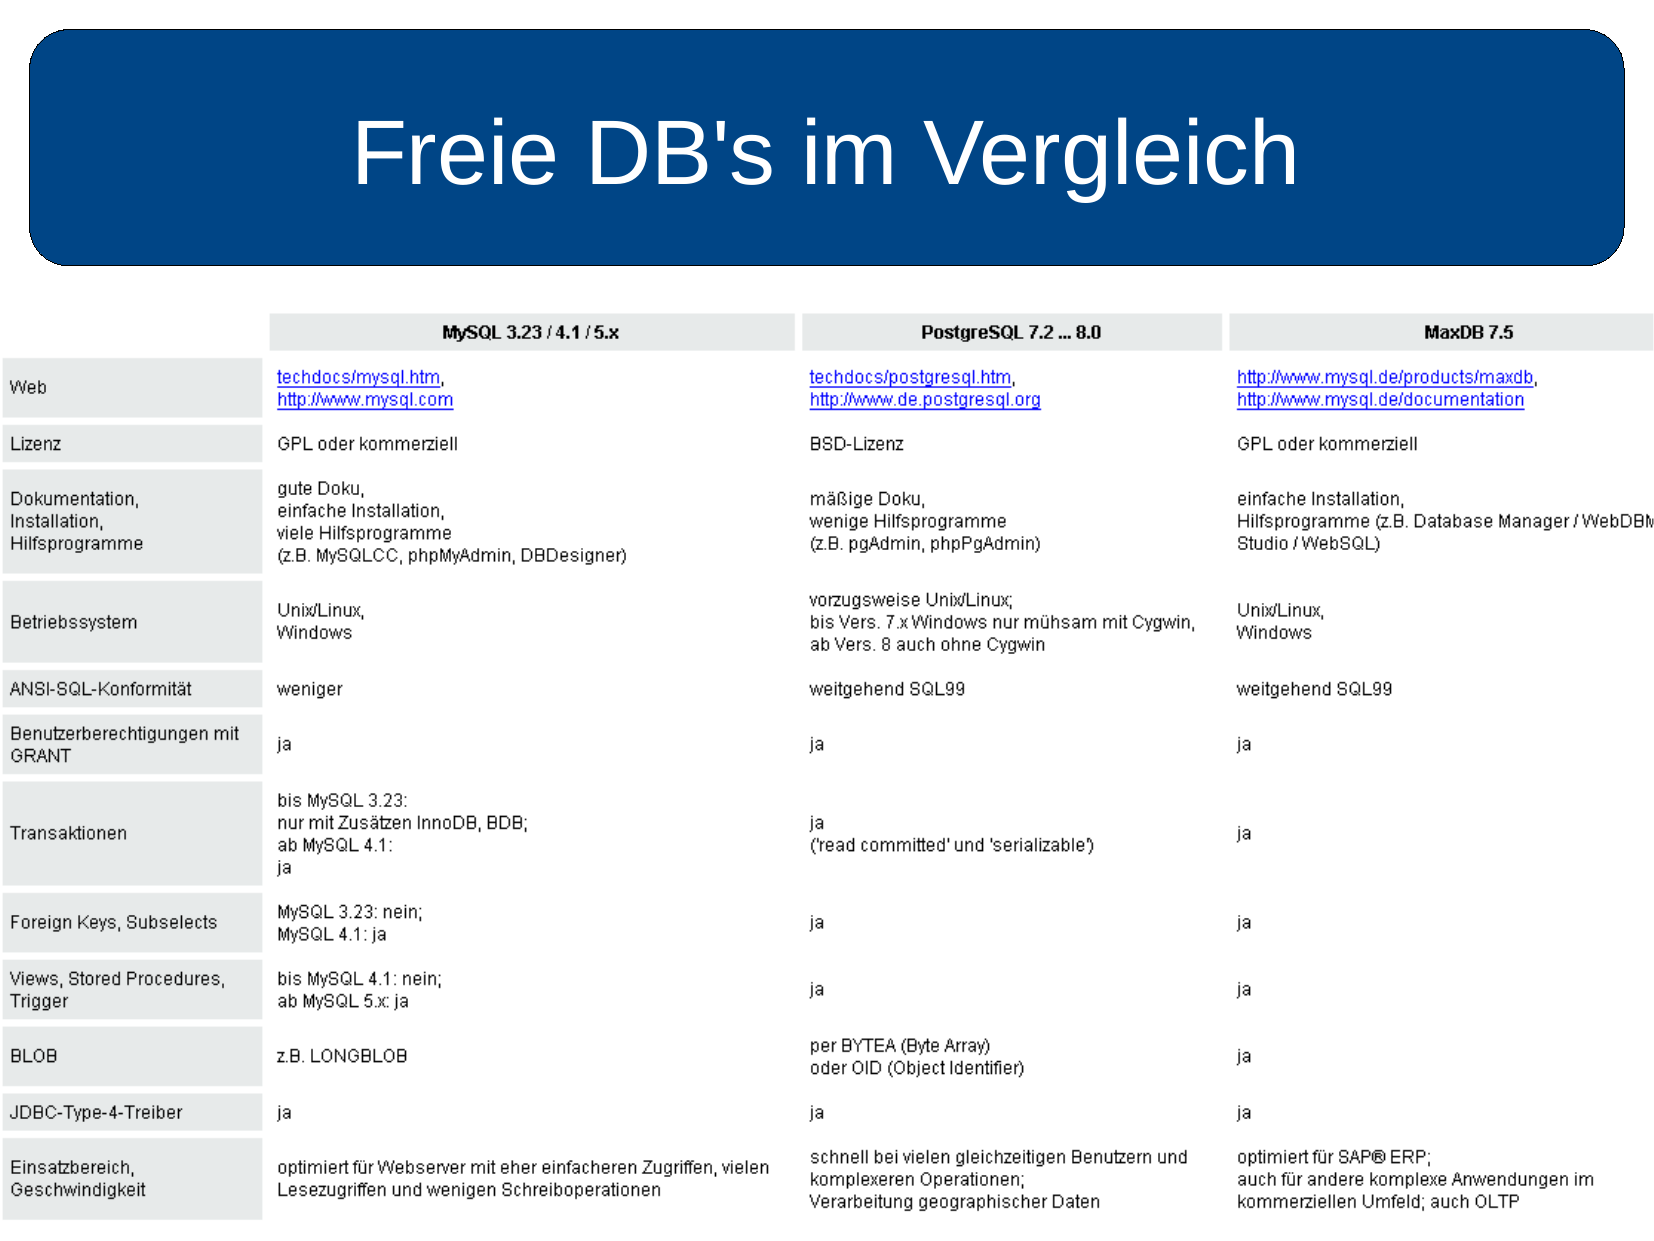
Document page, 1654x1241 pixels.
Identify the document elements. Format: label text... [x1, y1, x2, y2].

picture [0, 287, 1654, 1226]
title Freie DB's im Vergleich [82, 49, 1571, 257]
